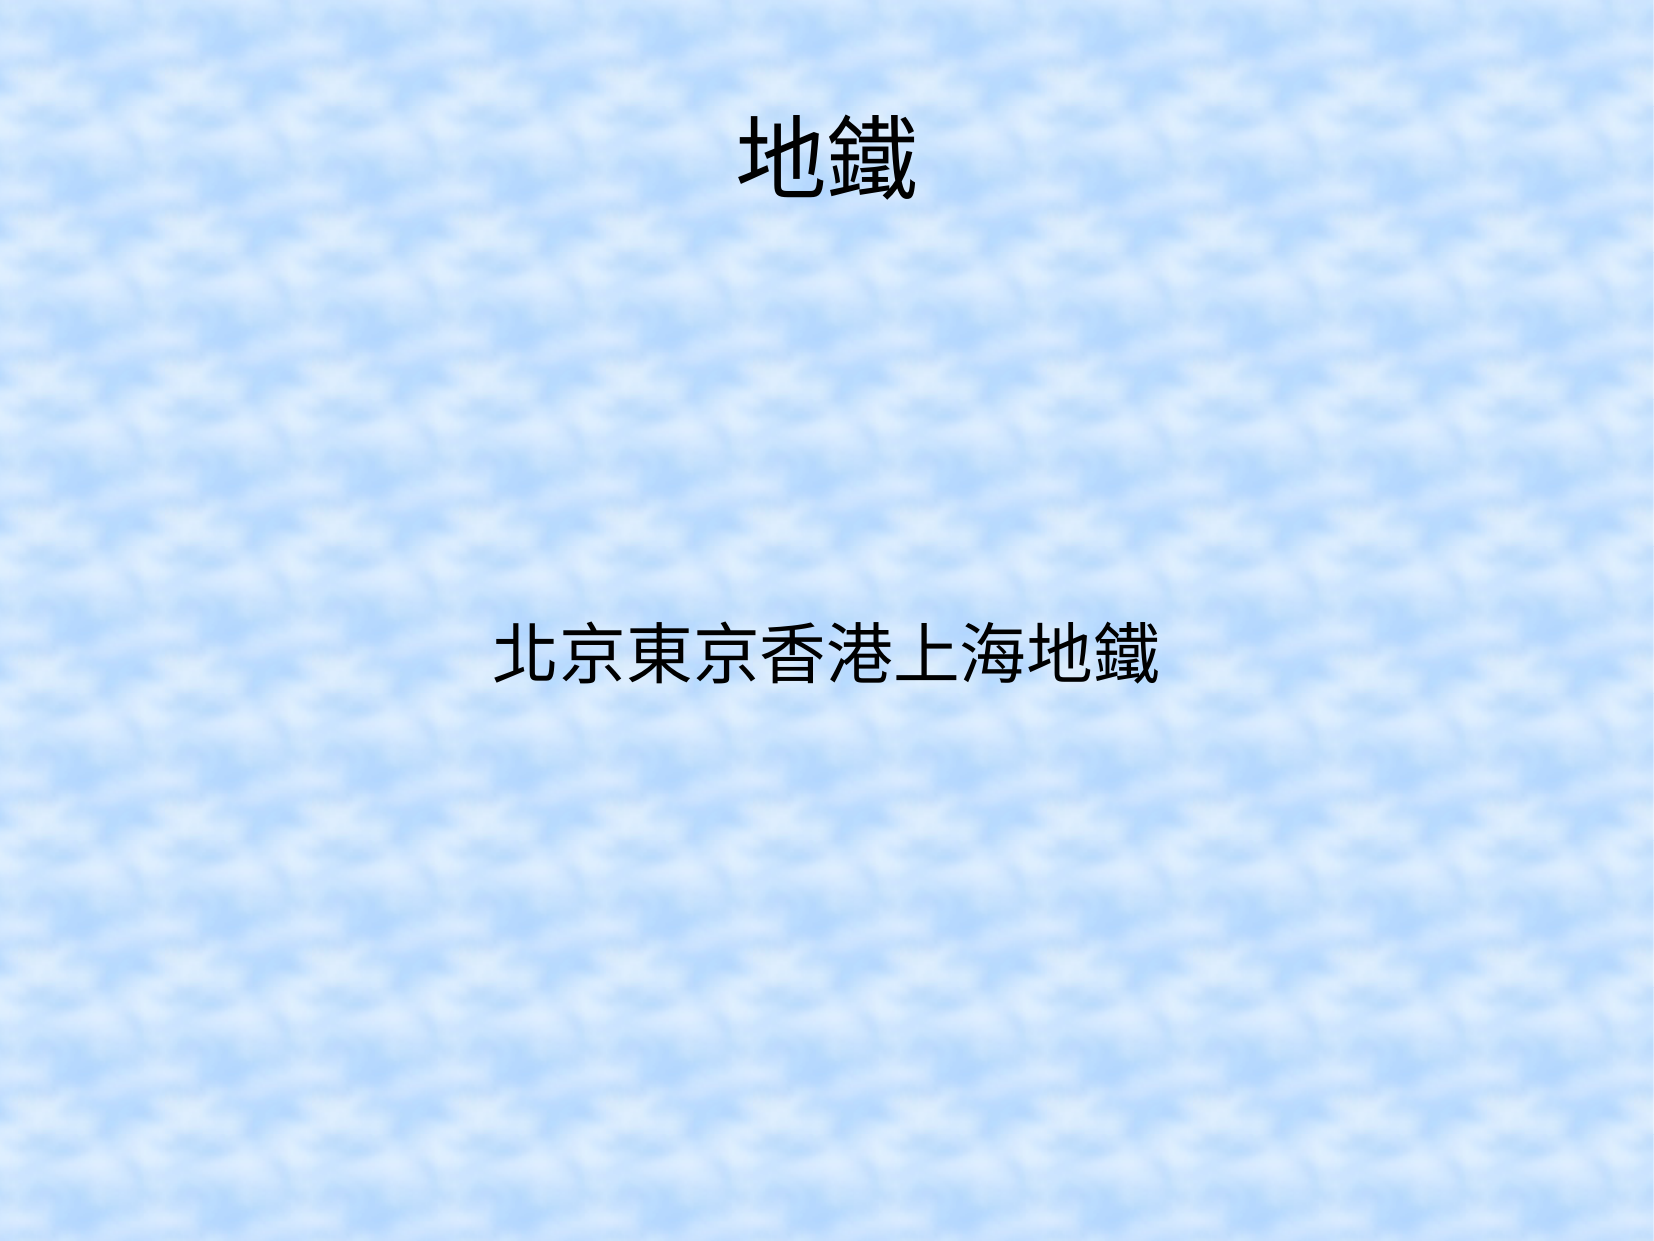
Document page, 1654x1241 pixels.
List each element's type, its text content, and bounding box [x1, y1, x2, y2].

subtitle 北京東京香港上海地鐵 [82, 290, 1571, 1010]
picture [0, 0, 1654, 1241]
title 地鐵 [82, 49, 1571, 257]
